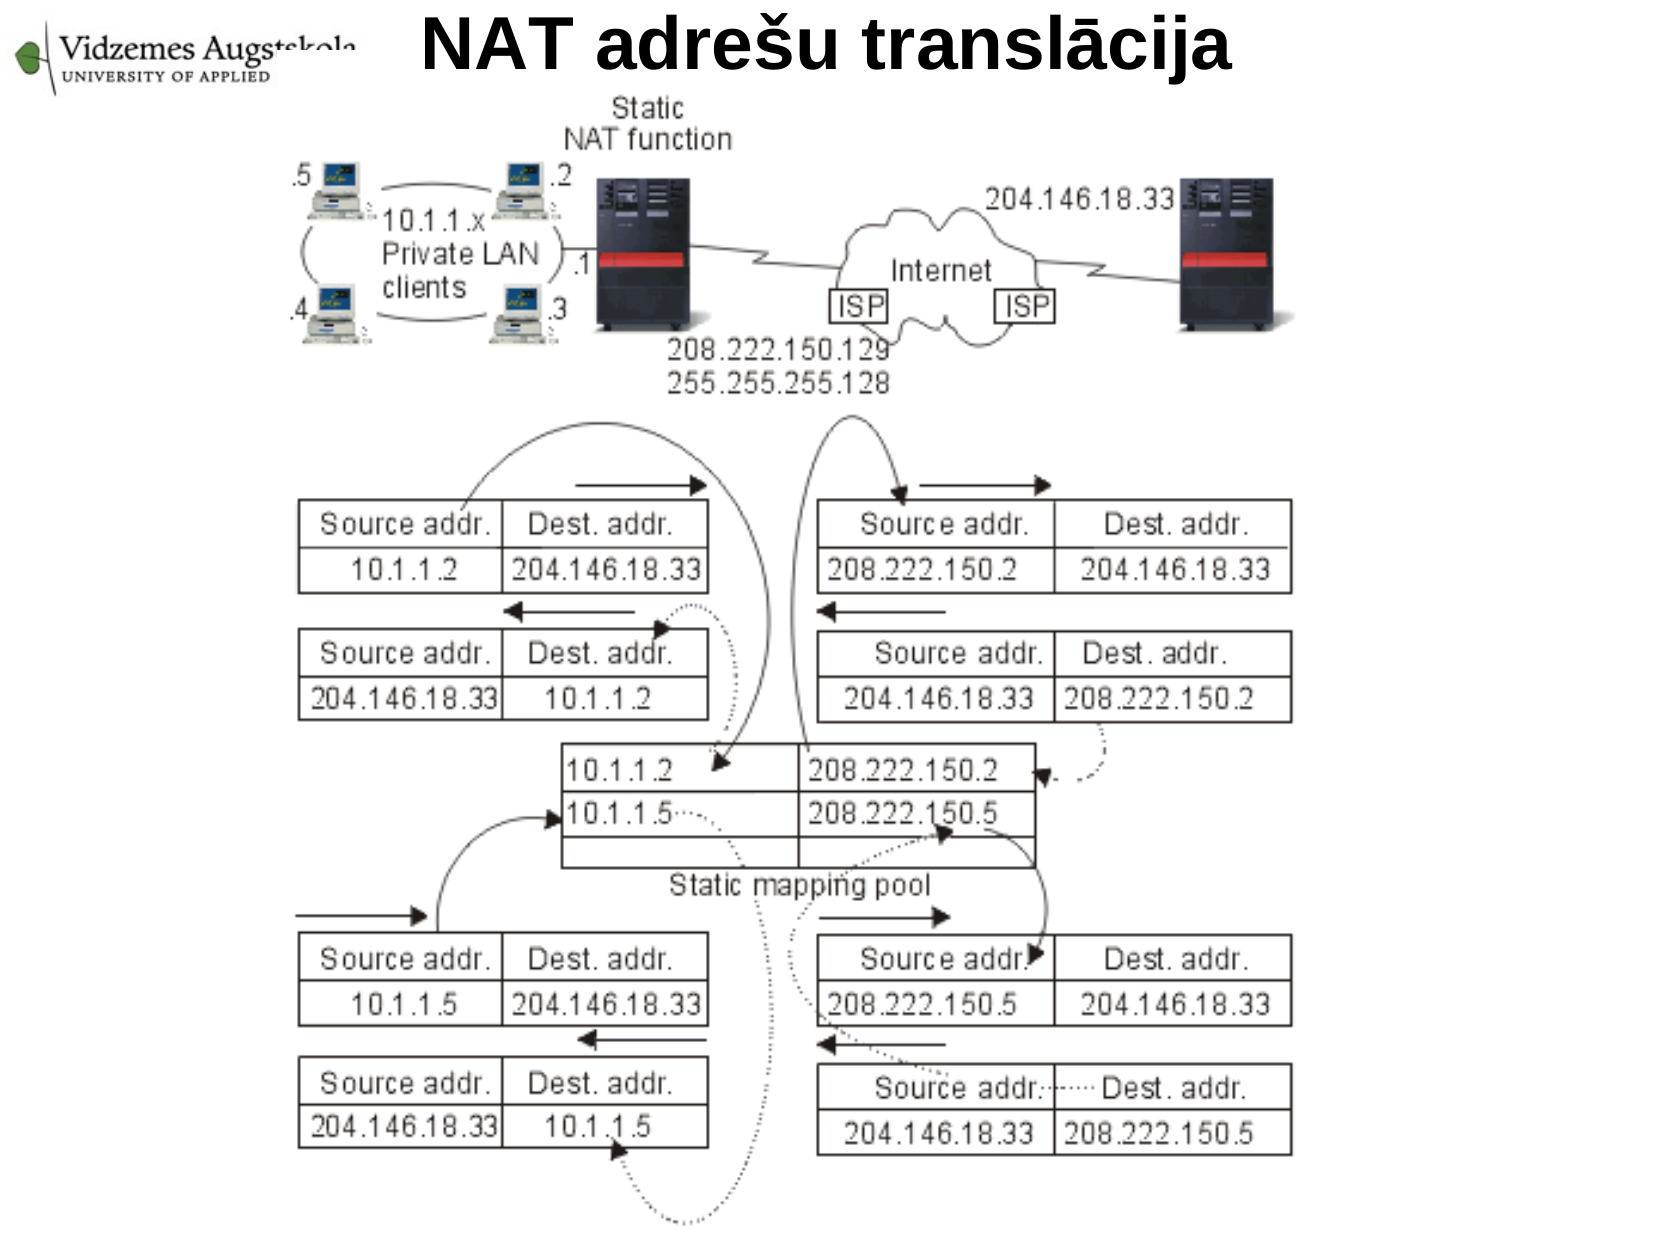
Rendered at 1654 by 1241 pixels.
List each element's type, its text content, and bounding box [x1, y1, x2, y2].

title NAT adrešu translācija [118, 4, 1536, 89]
picture [5, 2, 1329, 1238]
